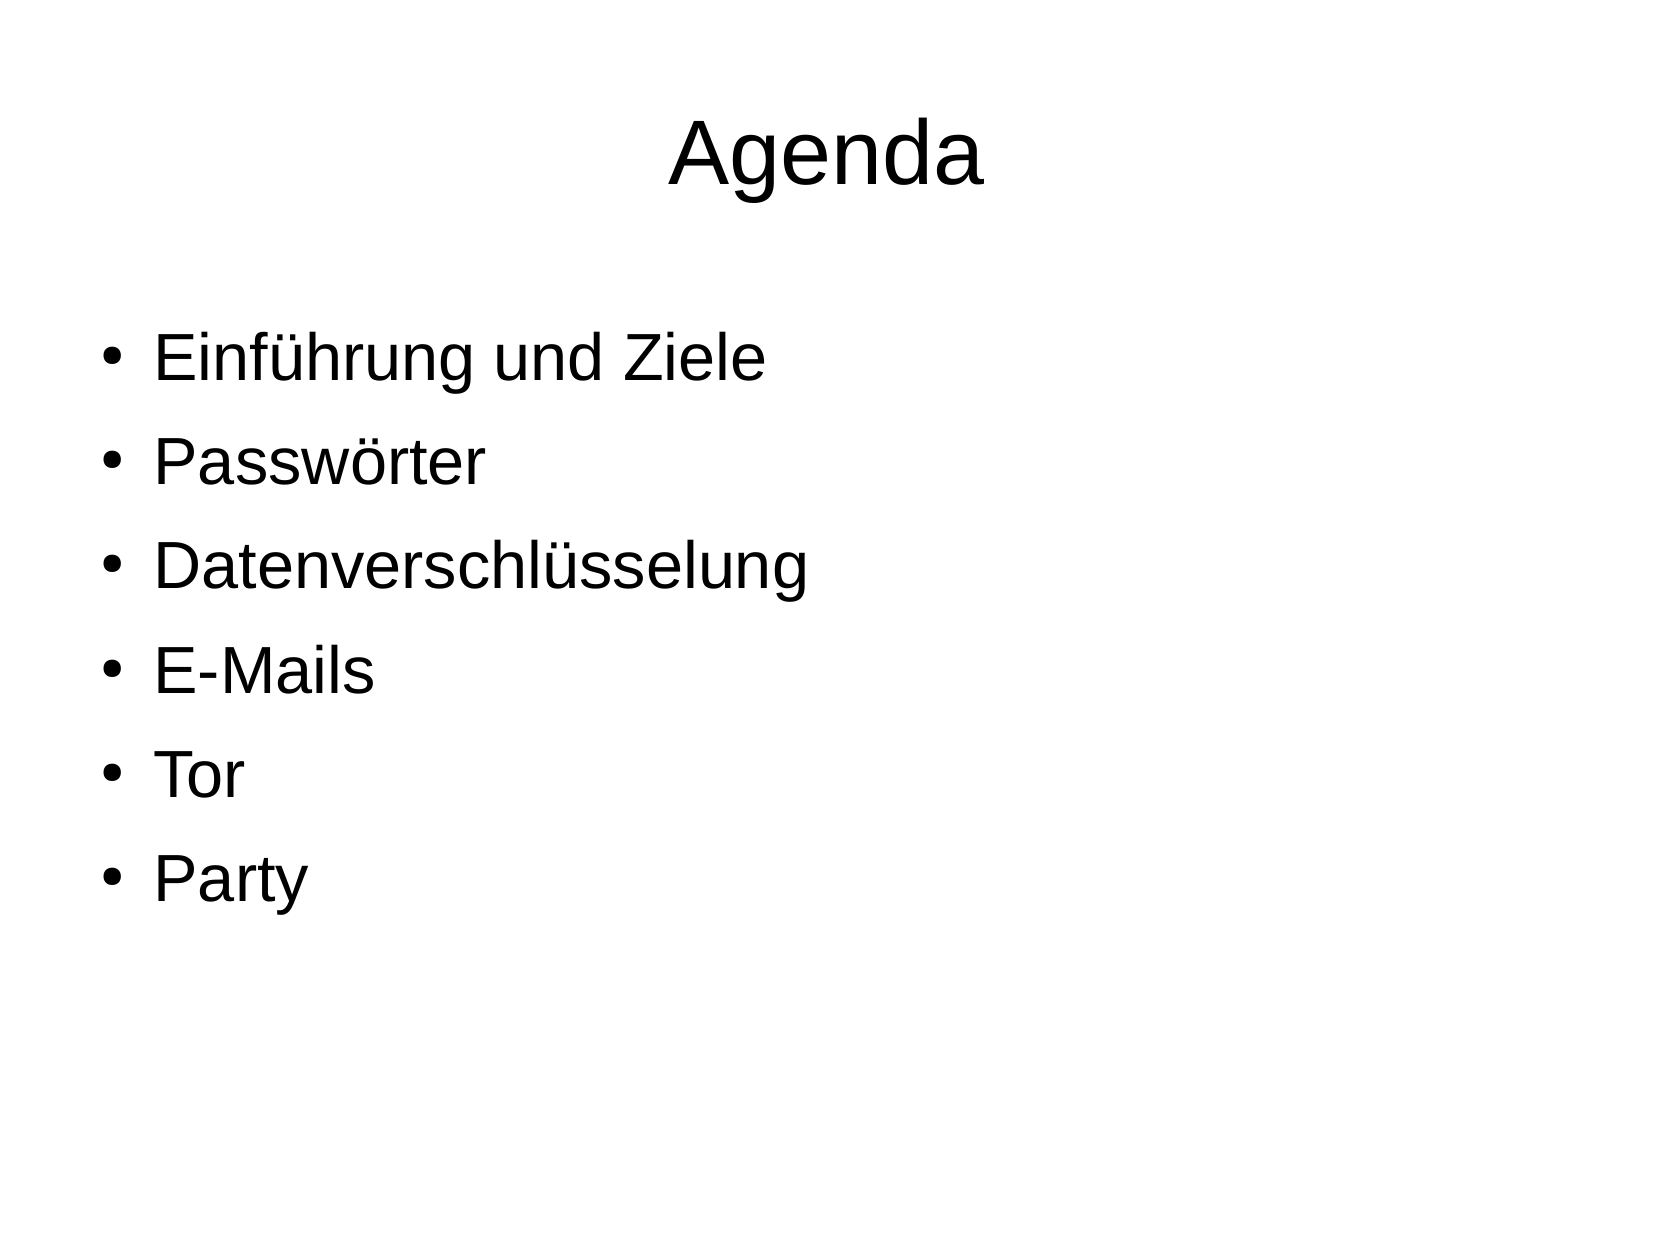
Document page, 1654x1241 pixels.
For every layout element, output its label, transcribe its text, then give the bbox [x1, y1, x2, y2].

title Agenda [82, 49, 1571, 257]
list Einführung und Ziele Passwörter Datenverschlüsselung E-Mails Tor Party [82, 319, 1571, 1039]
